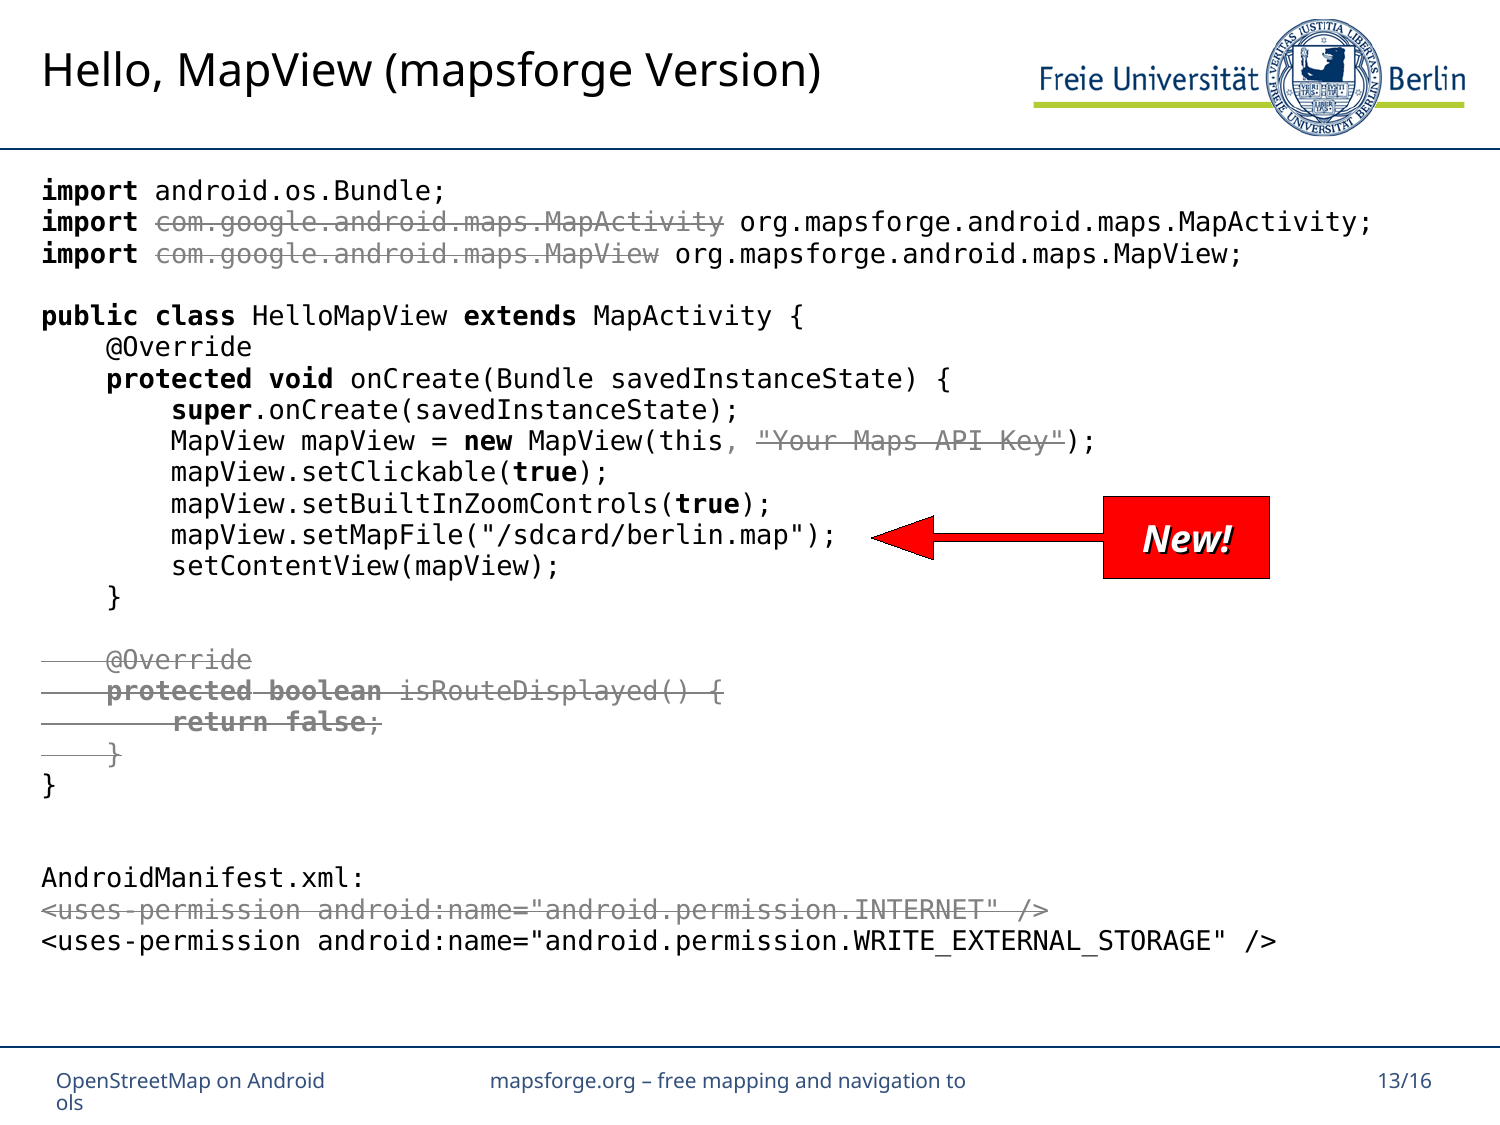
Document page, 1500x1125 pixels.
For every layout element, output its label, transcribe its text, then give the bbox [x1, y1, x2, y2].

title Hello, MapView (mapsforge Version) [41, 0, 1016, 138]
picture [1033, 19, 1470, 137]
text_box New! [871, 496, 1270, 579]
list import android.os.Bundle; import com.google.android.maps.MapActivity org.mapsforge.android.maps.MapActivity; import com.google.android.maps.MapView org.mapsforge.android.maps.MapView; public class HelloMapView extends MapActivity { @Override protected void onCreate(Bundle savedInstanceState) { super.onCreate(savedInstanceState); MapView mapView = new MapView(this, "Your Maps API Key"); mapView.setClickable(true); mapView.setBuiltInZoomControls(true); mapView.setMapFile("/sdcard/berlin.map"); setContentView(mapView); } @Override protected boolean isRouteDisplayed() { return false; } } AndroidManifest.xml: <uses-permission android:name="android.permission.INTERNET" /> <uses-permission android:name="android.permission.WRITE_EXTERNAL_STORAGE" /> [41, 175, 1447, 957]
